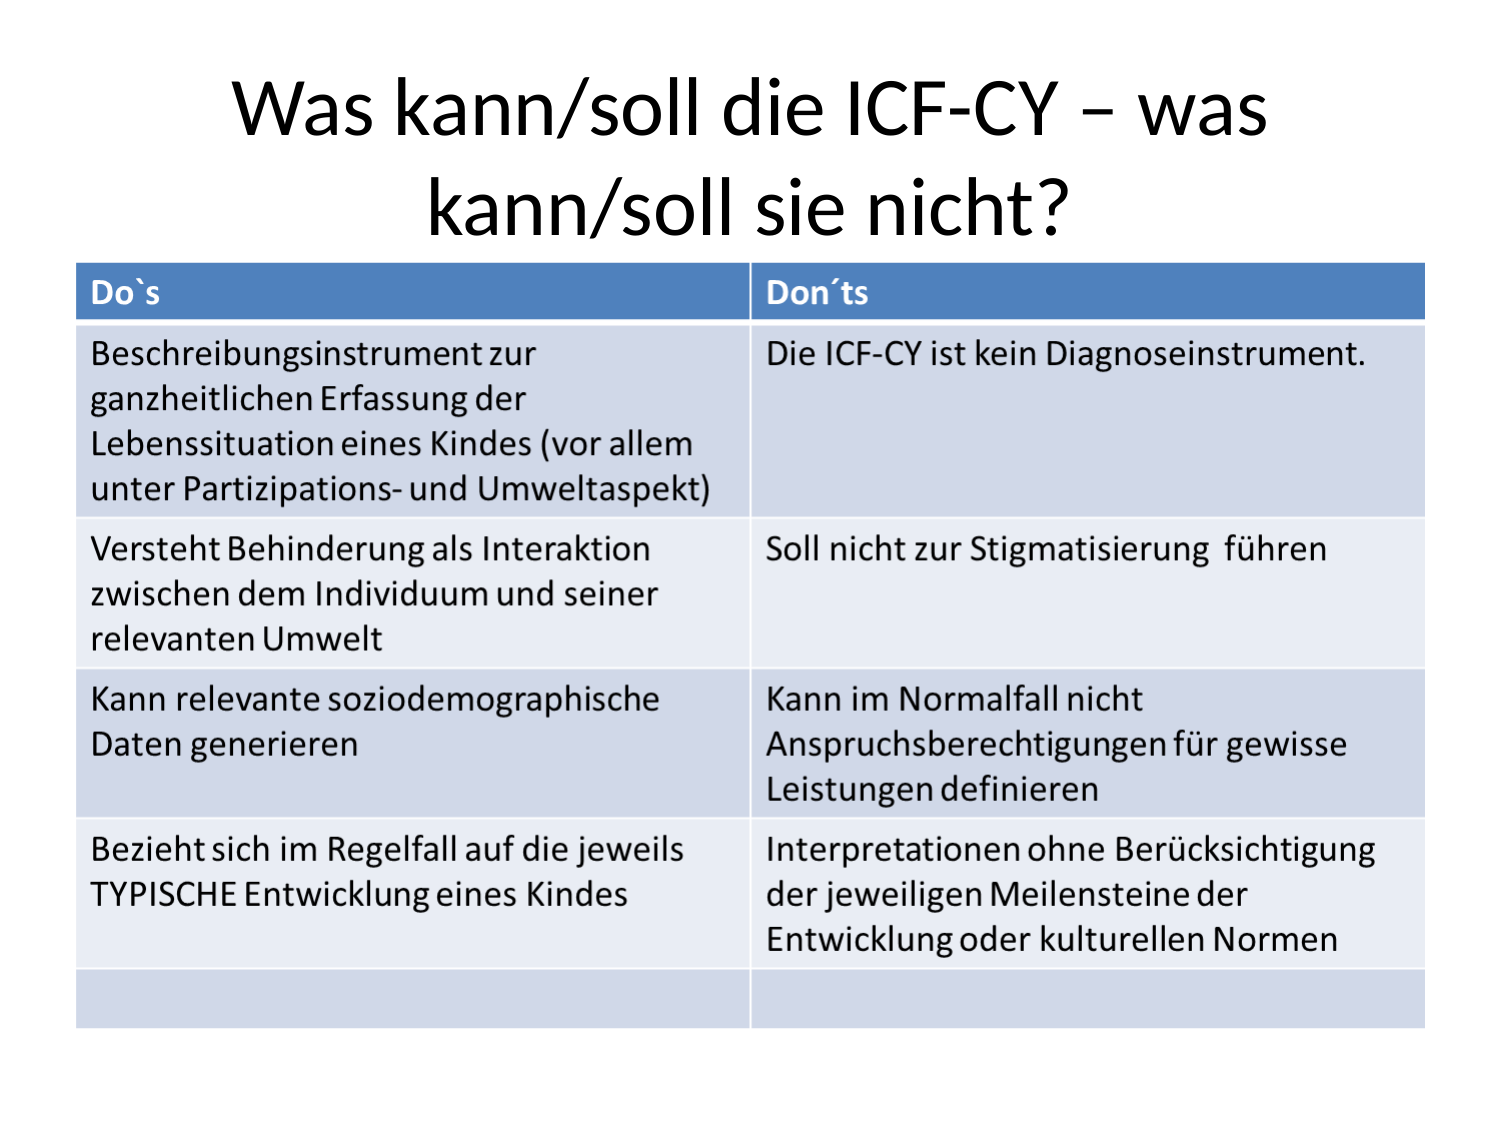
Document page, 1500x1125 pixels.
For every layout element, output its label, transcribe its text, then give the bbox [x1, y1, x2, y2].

title Was kann/soll die ICF-CY – was kann/soll sie nicht? [75, 45, 1426, 233]
picture [75, 258, 1426, 1031]
